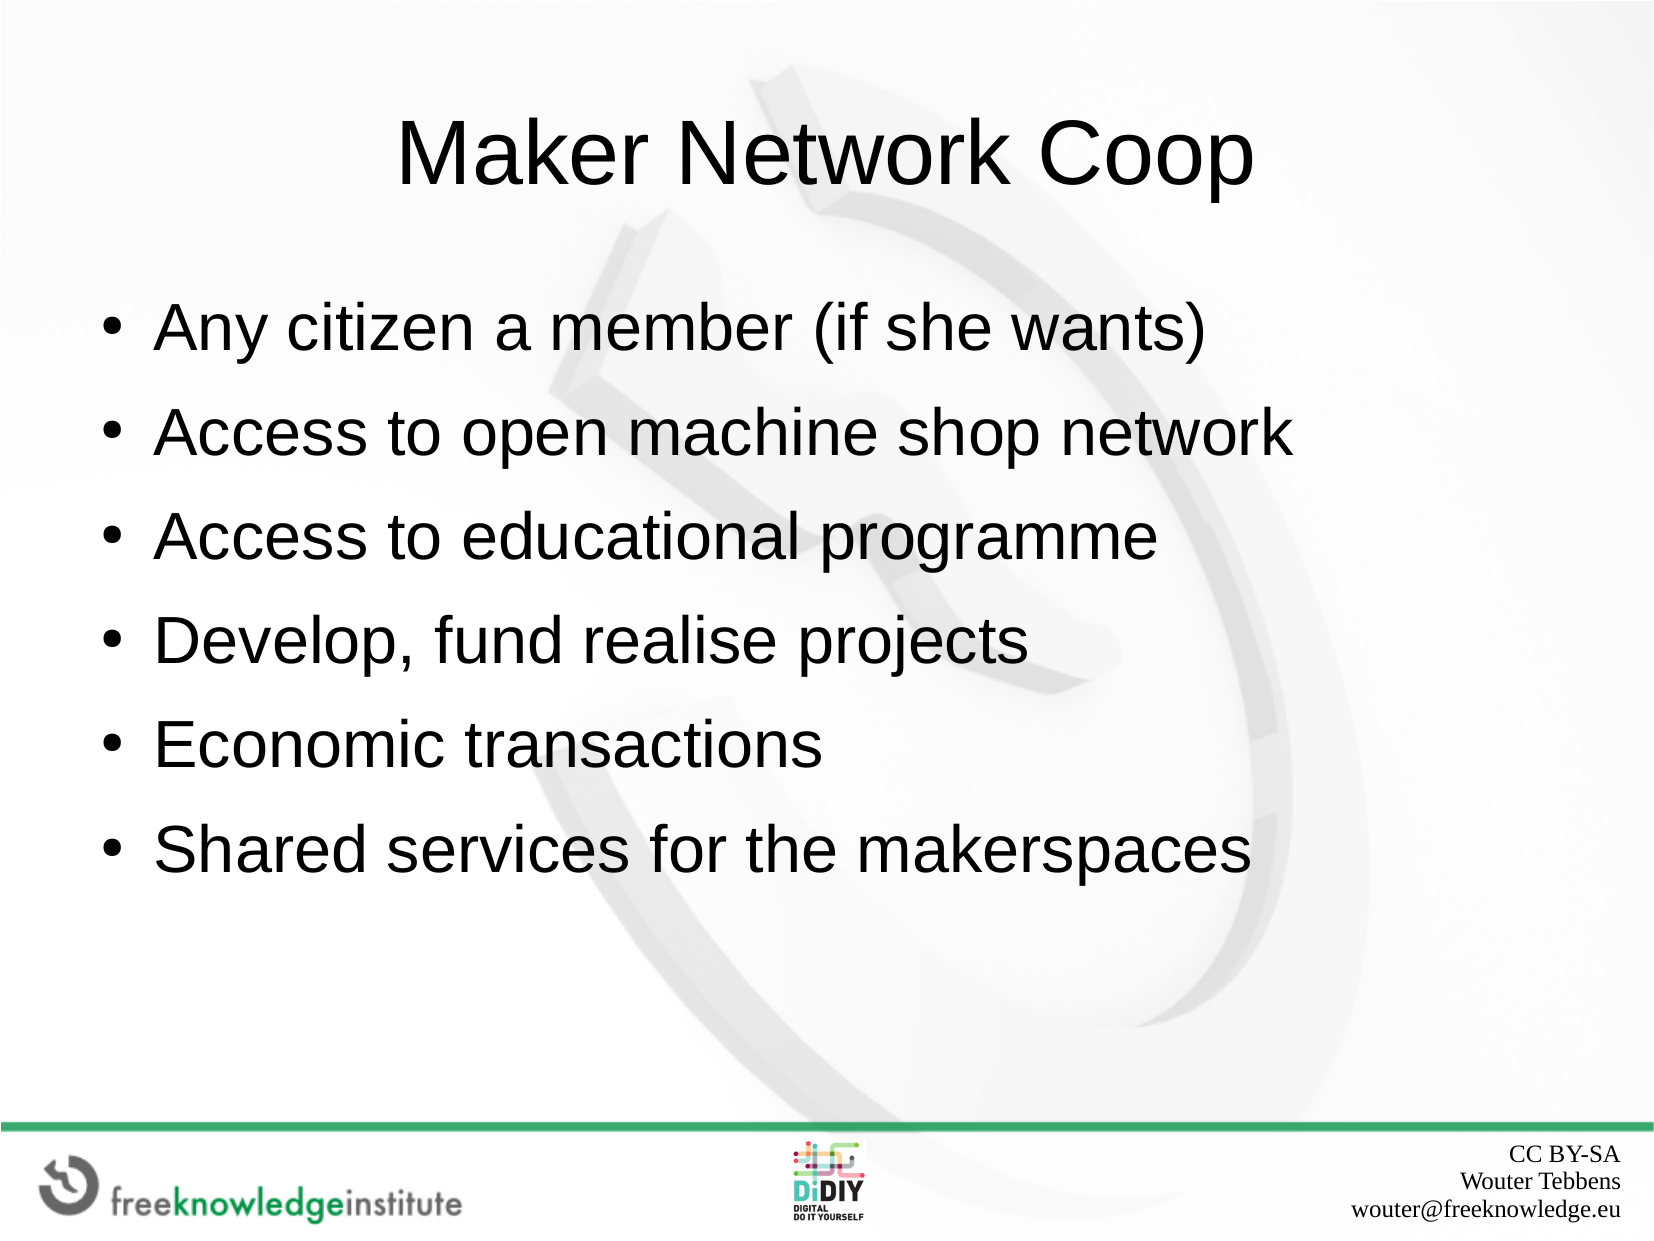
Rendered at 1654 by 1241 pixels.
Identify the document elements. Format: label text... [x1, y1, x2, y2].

title Maker Network Coop [82, 49, 1571, 257]
picture [1, 1, 1654, 1241]
list Any citizen a member (if she wants) Access to open machine shop network Access to educational programme Develop, fund realise projects Economic transactions Shared services for the makerspaces [82, 290, 1571, 1010]
